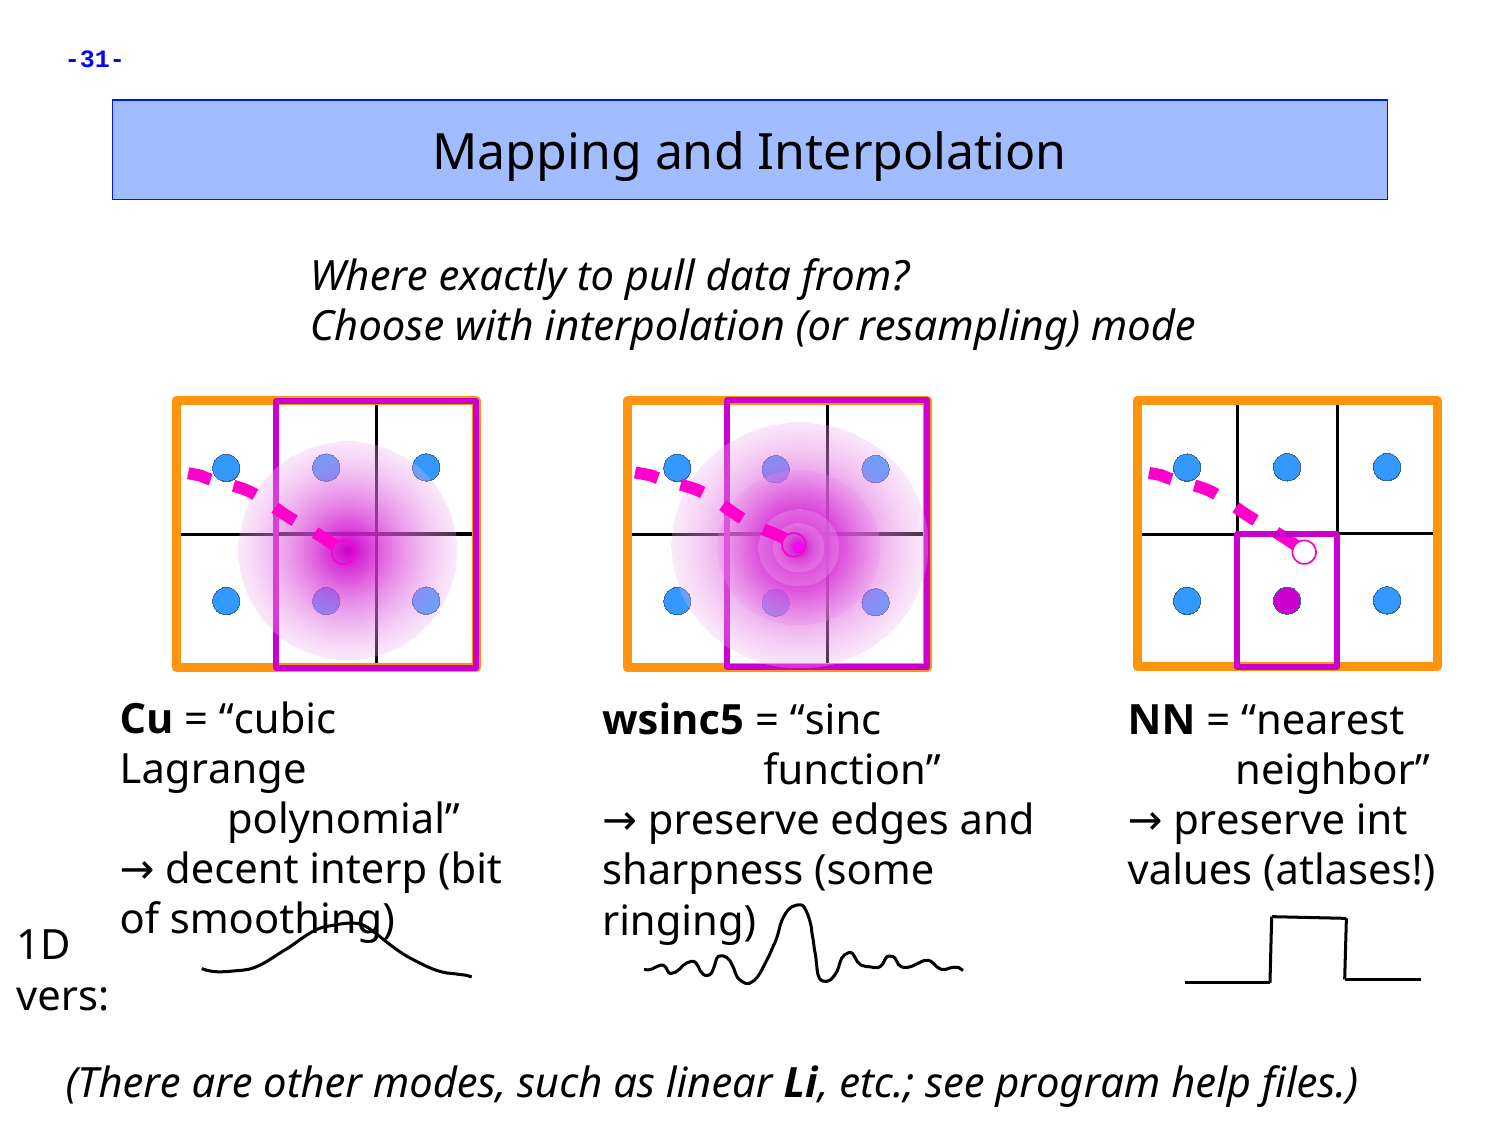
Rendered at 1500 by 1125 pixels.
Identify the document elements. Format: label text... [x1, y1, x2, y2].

text_box [1173, 587, 1201, 615]
text_box Where exactly to pull data from? Choose with interpolation (or resampling) mode [292, 238, 1245, 360]
text_box 1D vers: [0, 909, 191, 978]
text_box [1173, 453, 1201, 482]
text_box [212, 454, 240, 482]
text_box [663, 454, 691, 482]
text_box [663, 422, 928, 668]
text_box [1273, 587, 1301, 615]
text_box [238, 442, 457, 660]
text_box Cu = “cubic Lagrange polynomial” → decent interp (bit of smoothing) [101, 681, 551, 903]
text_box [1373, 453, 1401, 481]
text_box Mapping and Interpolation [112, 99, 1388, 200]
text_box (There are other modes, such as linear Li, etc.; see program help files.) [50, 1048, 1459, 1120]
text_box NN = “nearest neighbor” → preserve int values (atlases!) [1109, 682, 1462, 904]
text_box [1273, 453, 1301, 482]
text_box [1373, 586, 1401, 615]
text_box [212, 587, 240, 615]
text_box wsinc5 = “sinc function” → preserve edges and sharpness (some ringing) [584, 682, 1088, 904]
